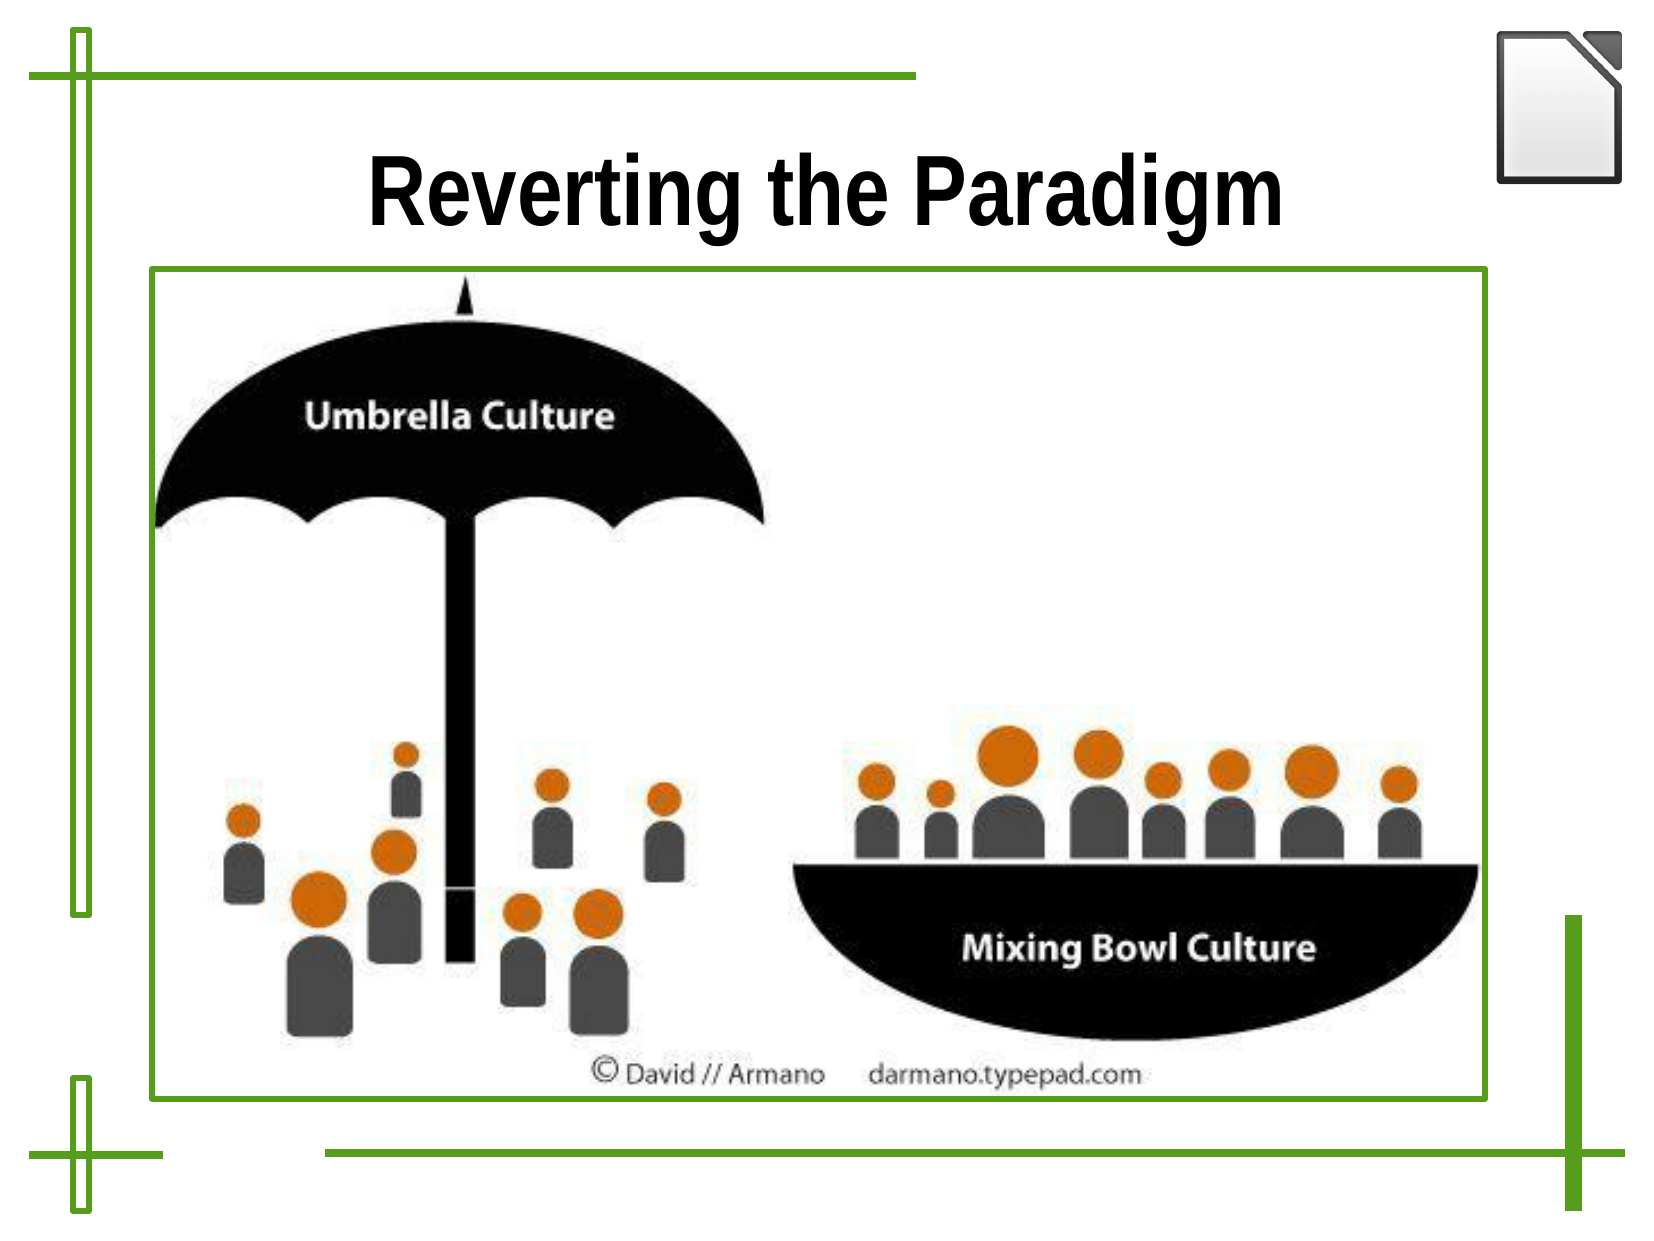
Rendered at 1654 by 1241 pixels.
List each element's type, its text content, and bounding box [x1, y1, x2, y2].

title Reverting the Paradigm [118, 118, 1536, 260]
picture [1494, 29, 1624, 186]
picture [154, 271, 1483, 1096]
